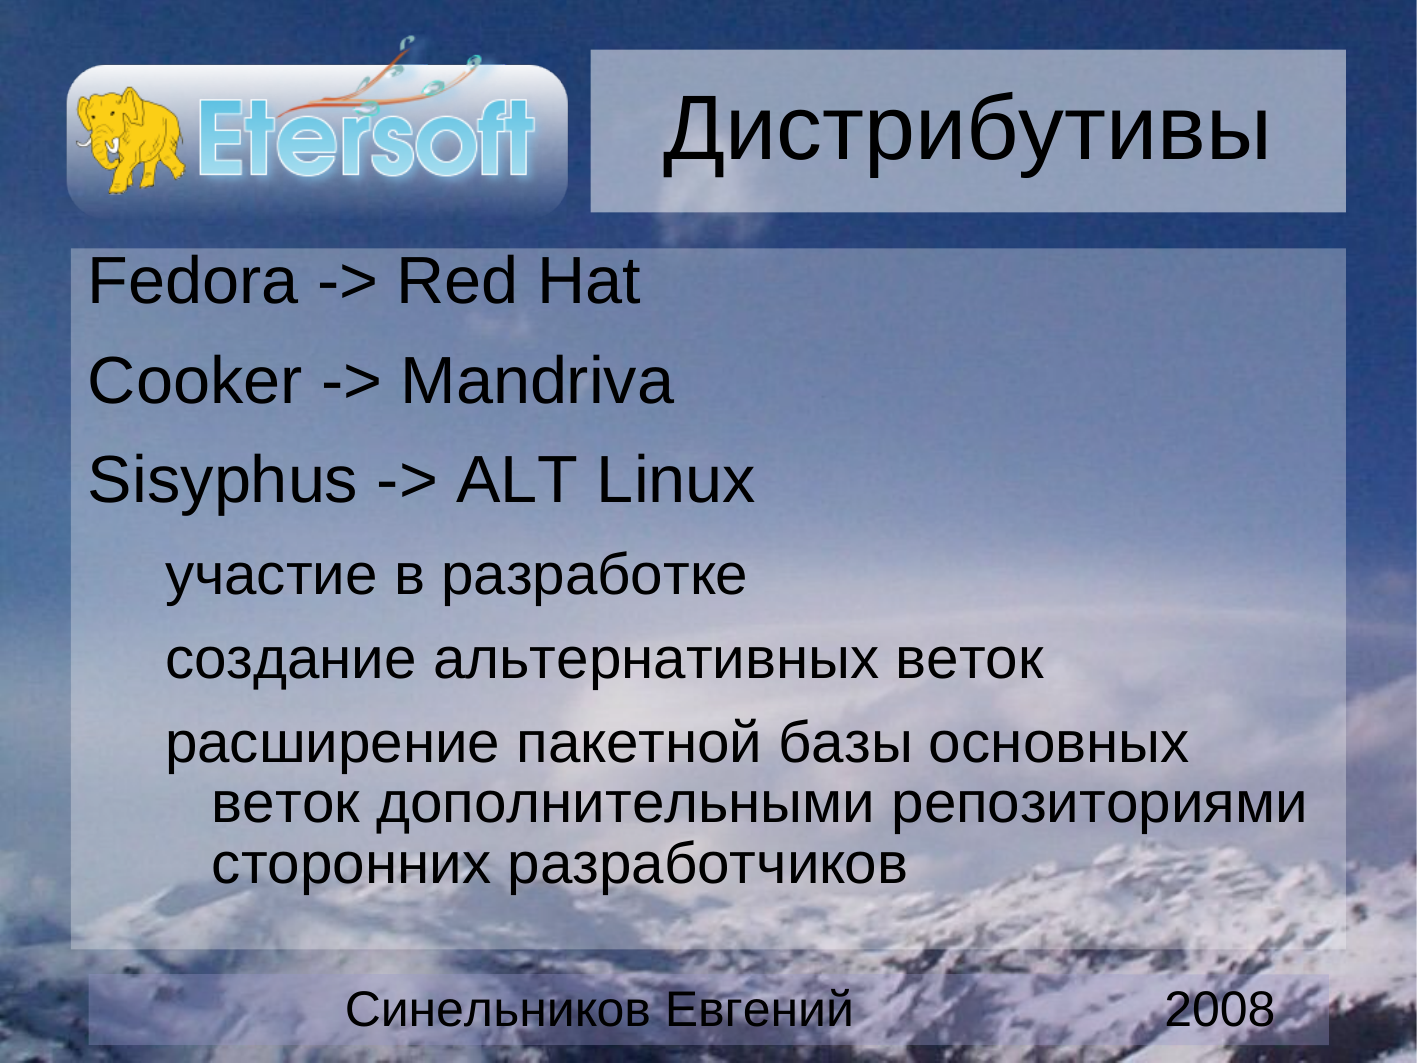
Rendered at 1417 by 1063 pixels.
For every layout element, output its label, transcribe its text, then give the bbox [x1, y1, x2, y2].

list Fedora -> Red Hat Cooker -> Mandriva Sisyphus -> ALT Linux участие в разработке создание альтернативных веток расширение пакетной базы основных веток дополнительными репозиториями сторонних разработчиков [70, 248, 1346, 950]
title Дистрибутивы [590, 49, 1346, 213]
picture [0, 0, 1417, 1063]
